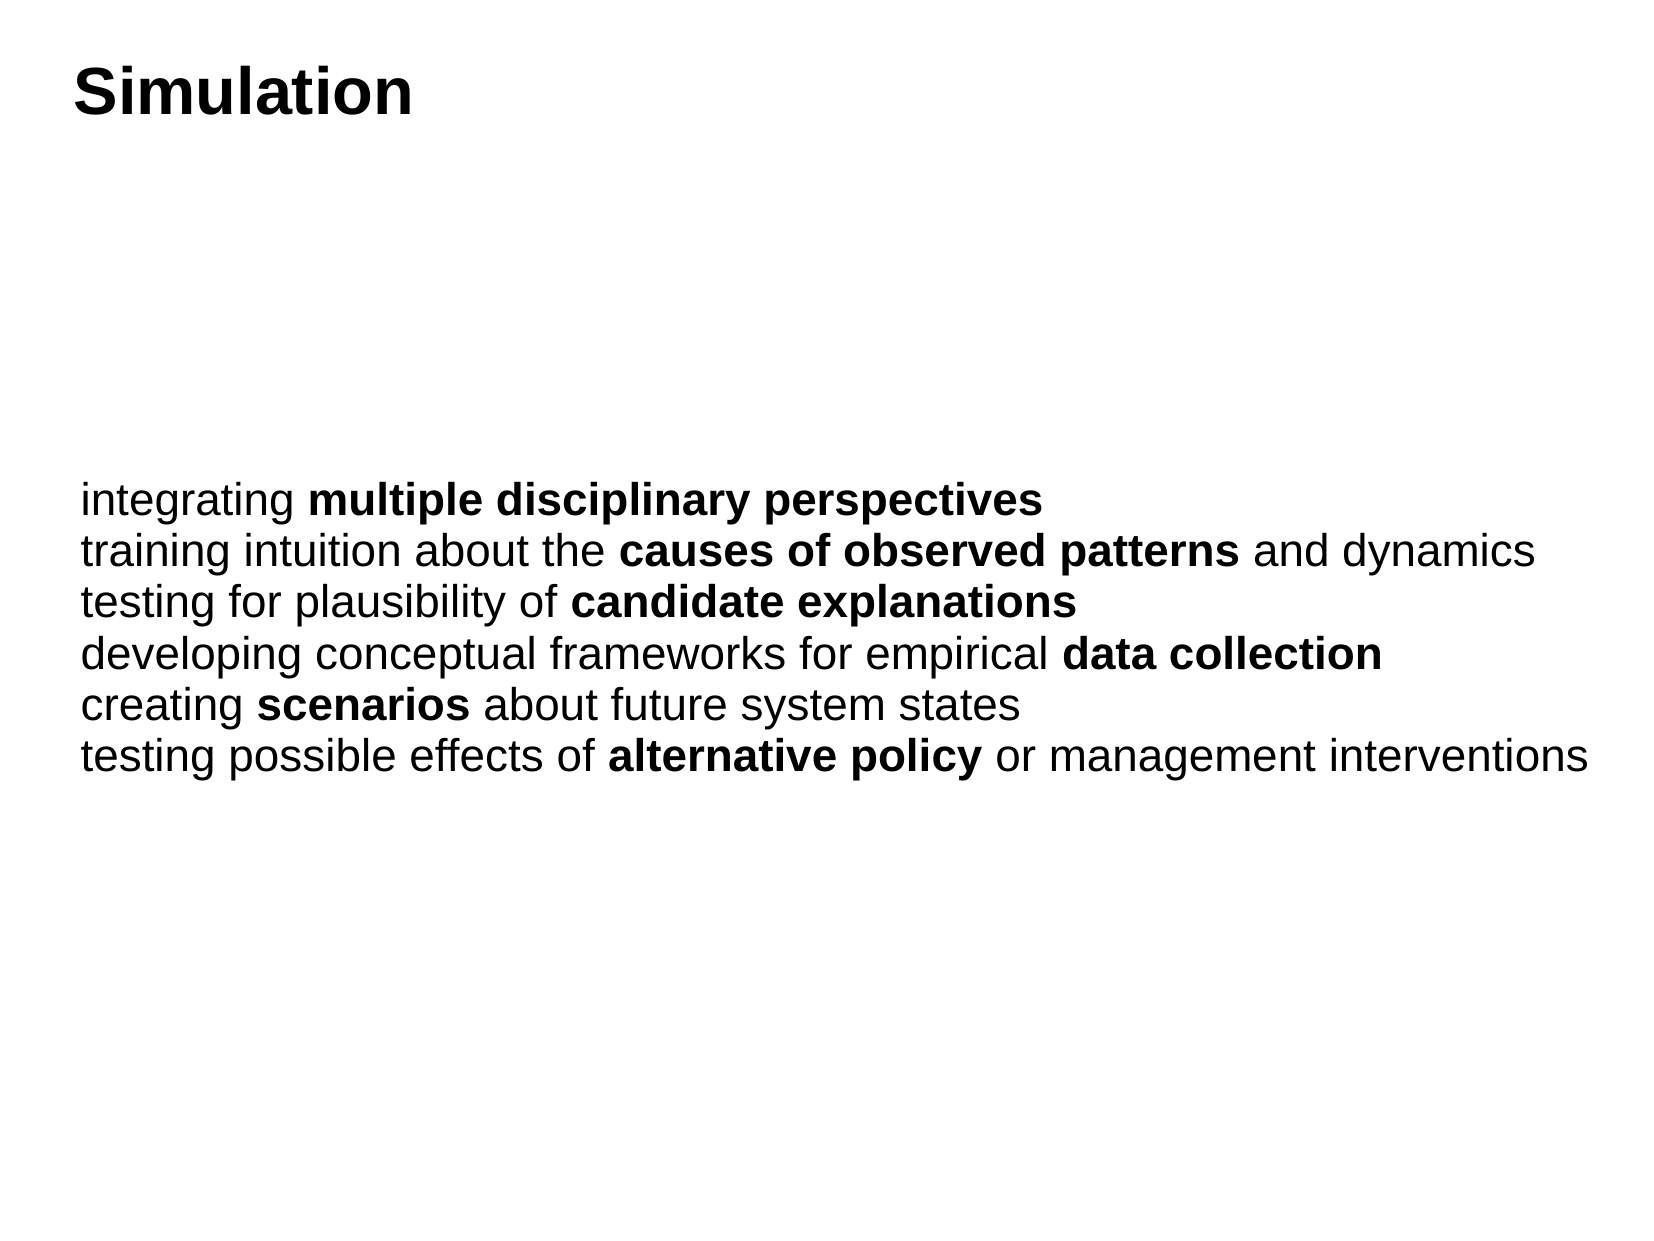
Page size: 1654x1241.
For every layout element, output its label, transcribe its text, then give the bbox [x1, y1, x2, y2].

text_box Simulation [59, 47, 1211, 163]
text_box integrating multiple disciplinary perspectives training intuition about the causes of observed patterns and dynamics testing for plausibility of candidate explanations developing conceptual frameworks for empirical data collection creating scenarios about future system states testing possible effects of alternative policy or management interventions [53, 466, 1636, 910]
